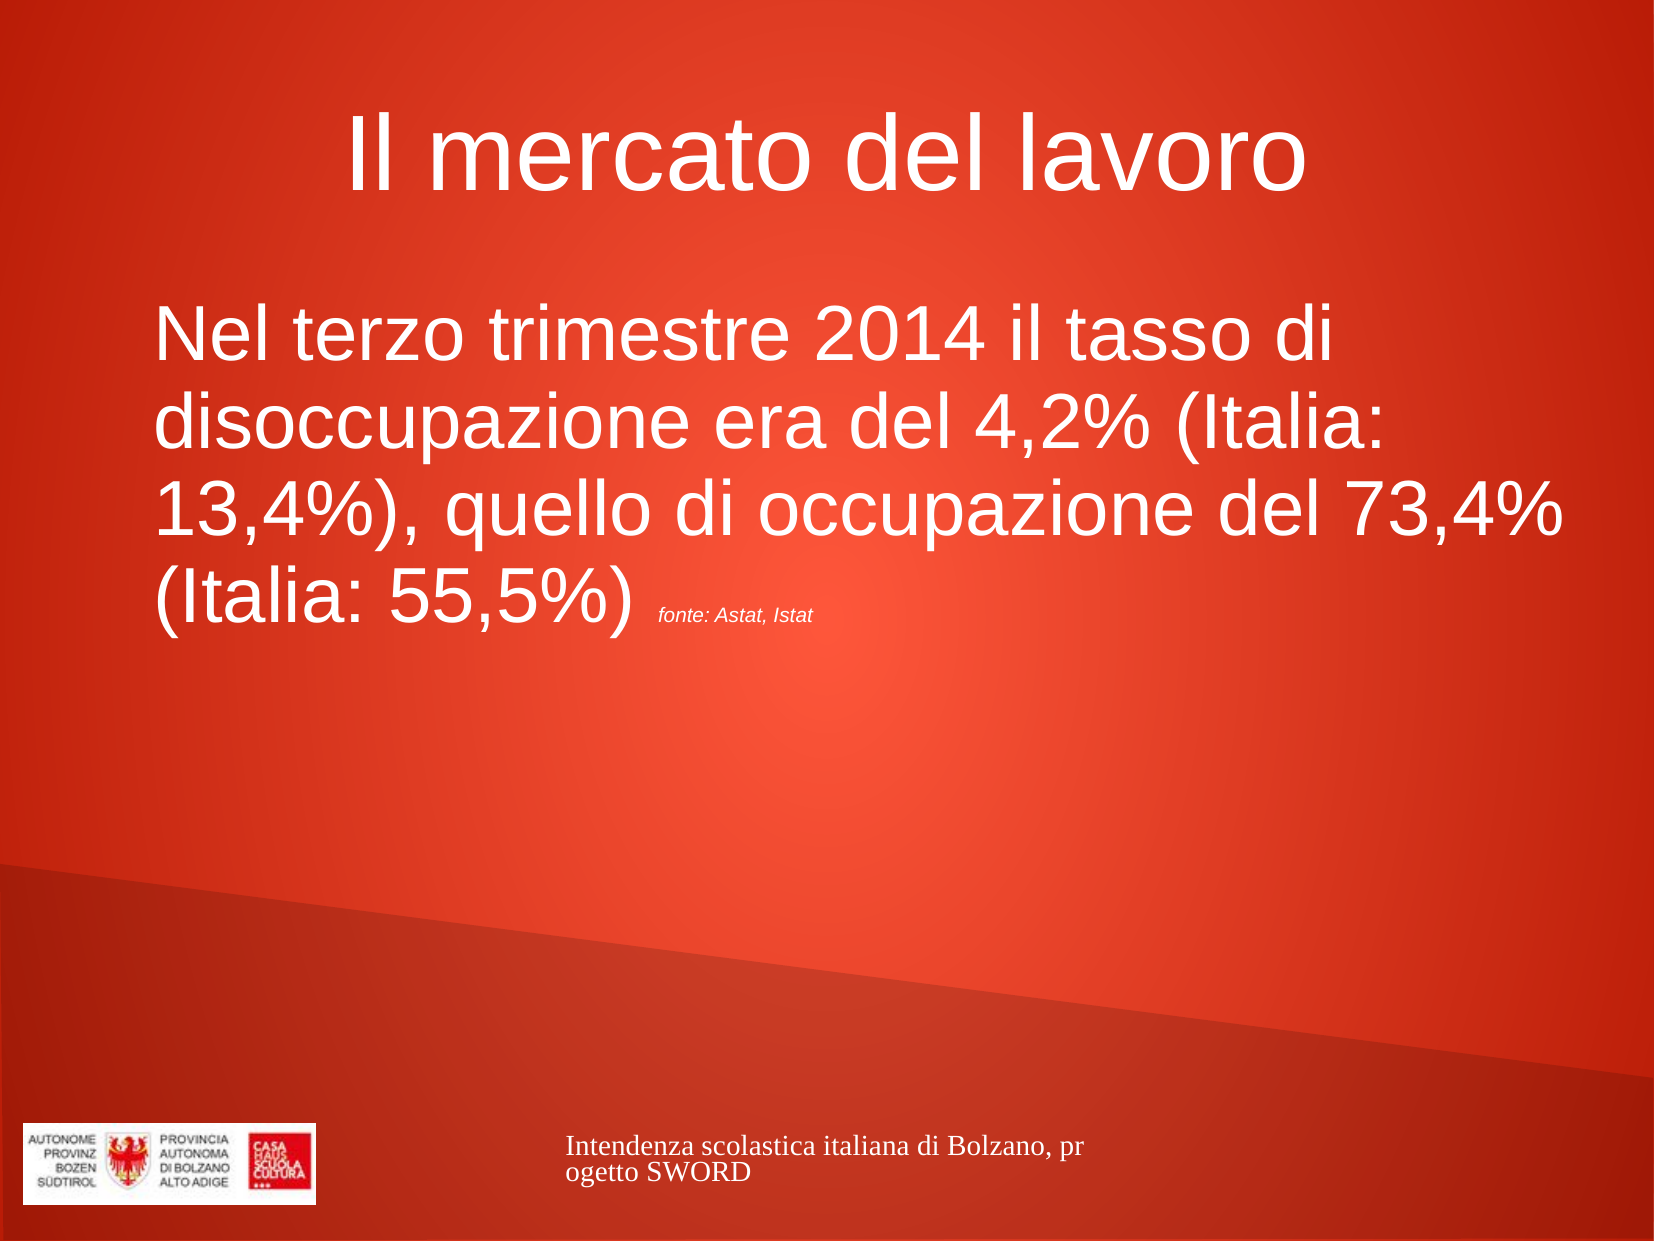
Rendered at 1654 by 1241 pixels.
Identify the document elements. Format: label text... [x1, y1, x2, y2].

list Nel terzo trimestre 2014 il tasso di disoccupazione era del 4,2% (Italia: 13,4%), quello di occupazione del 73,4% (Italia: 55,5%) fonte: Astat, Istat [82, 290, 1571, 1010]
title Il mercato del lavoro [82, 49, 1571, 257]
picture [23, 1123, 316, 1205]
